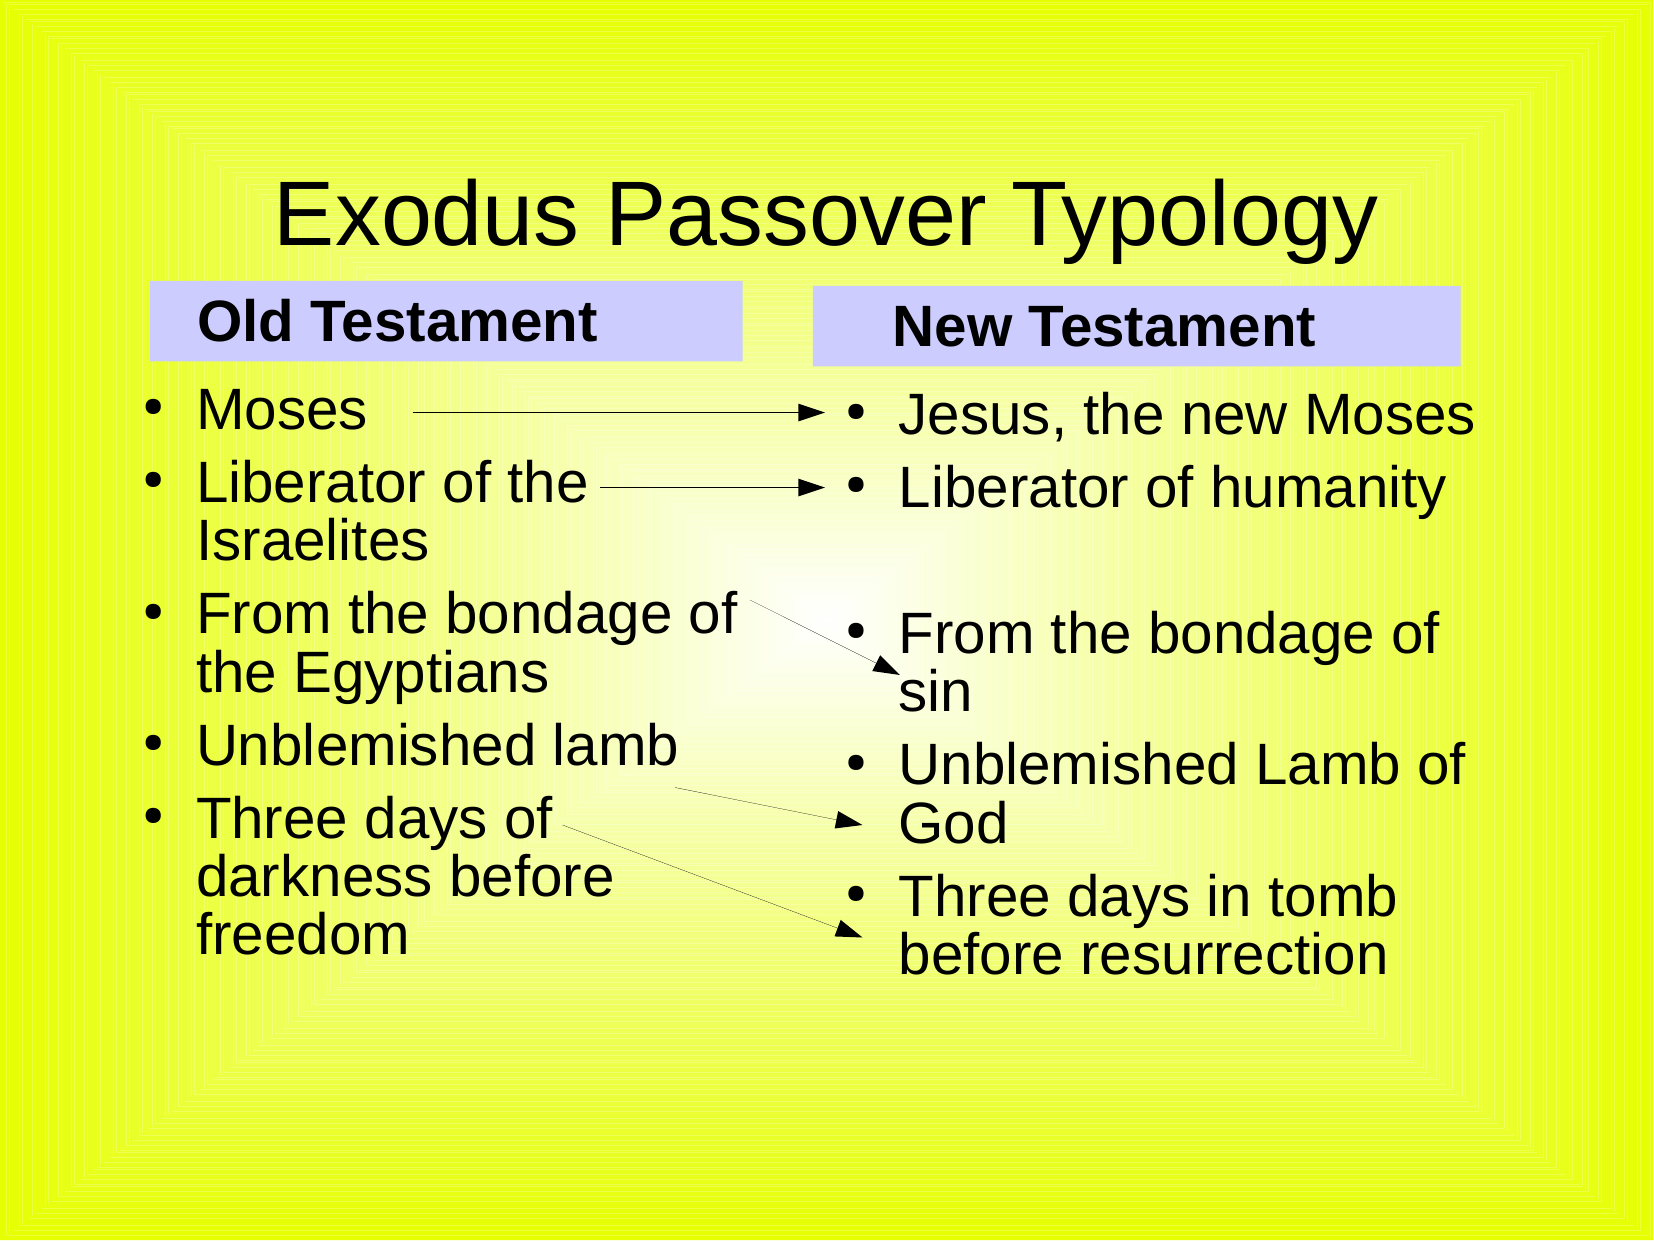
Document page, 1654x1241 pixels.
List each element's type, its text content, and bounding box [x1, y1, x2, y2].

list Jesus, the new Moses Liberator of humanity From the bondage of sin Unblemished Lamb of God Three days in tomb before resurrection [812, 380, 1502, 1241]
text_box Old Testament [150, 280, 743, 362]
text_box New Testament [812, 285, 1461, 367]
title Exodus Passover Typology [124, 110, 1530, 317]
list Moses Liberator of the Israelites From the bondage of the Egyptians Unblemished lamb Three days of darkness before freedom [110, 375, 800, 1241]
